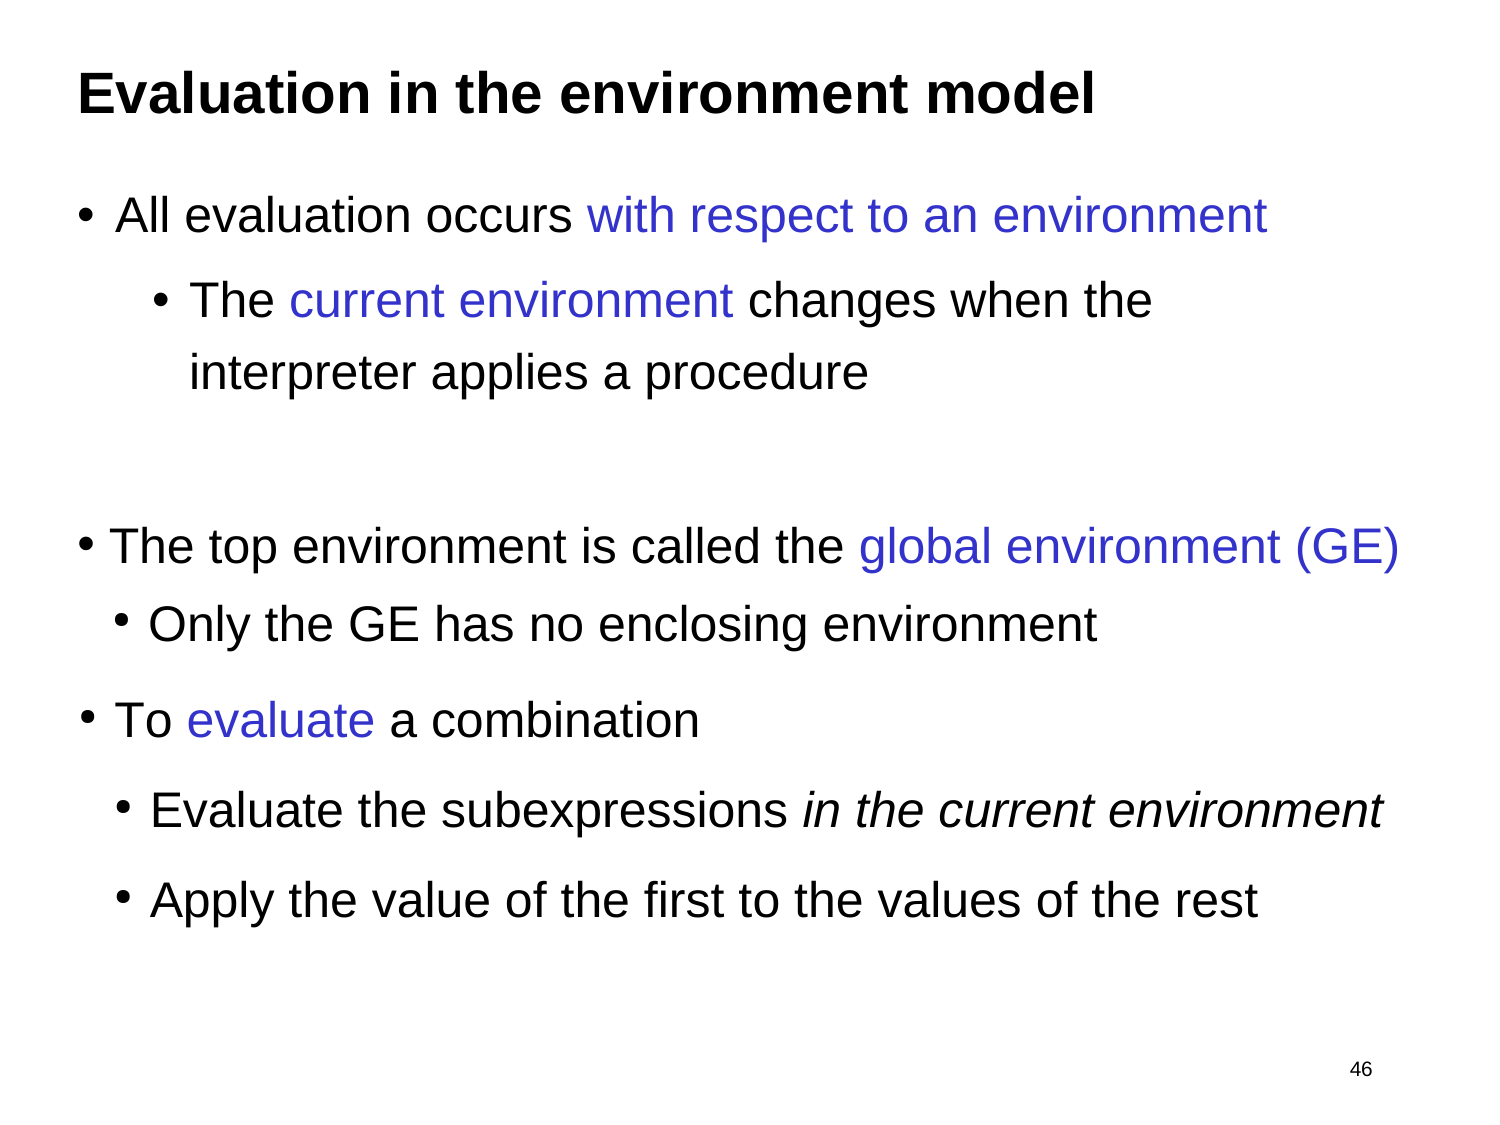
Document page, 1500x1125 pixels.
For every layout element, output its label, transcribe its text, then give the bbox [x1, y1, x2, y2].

text_box The top environment is called the global environment (GE) Only the GE has no enclosing environment [62, 487, 1448, 659]
title Evaluation in the environment model [62, 24, 1338, 162]
text_box To evaluate a combination Evaluate the subexpressions in the current environment Apply the value of the first to the values of the rest [28, 650, 1459, 936]
list All evaluation occurs with respect to an environment The current environment changes when the interpreter applies a procedure [62, 162, 1450, 426]
